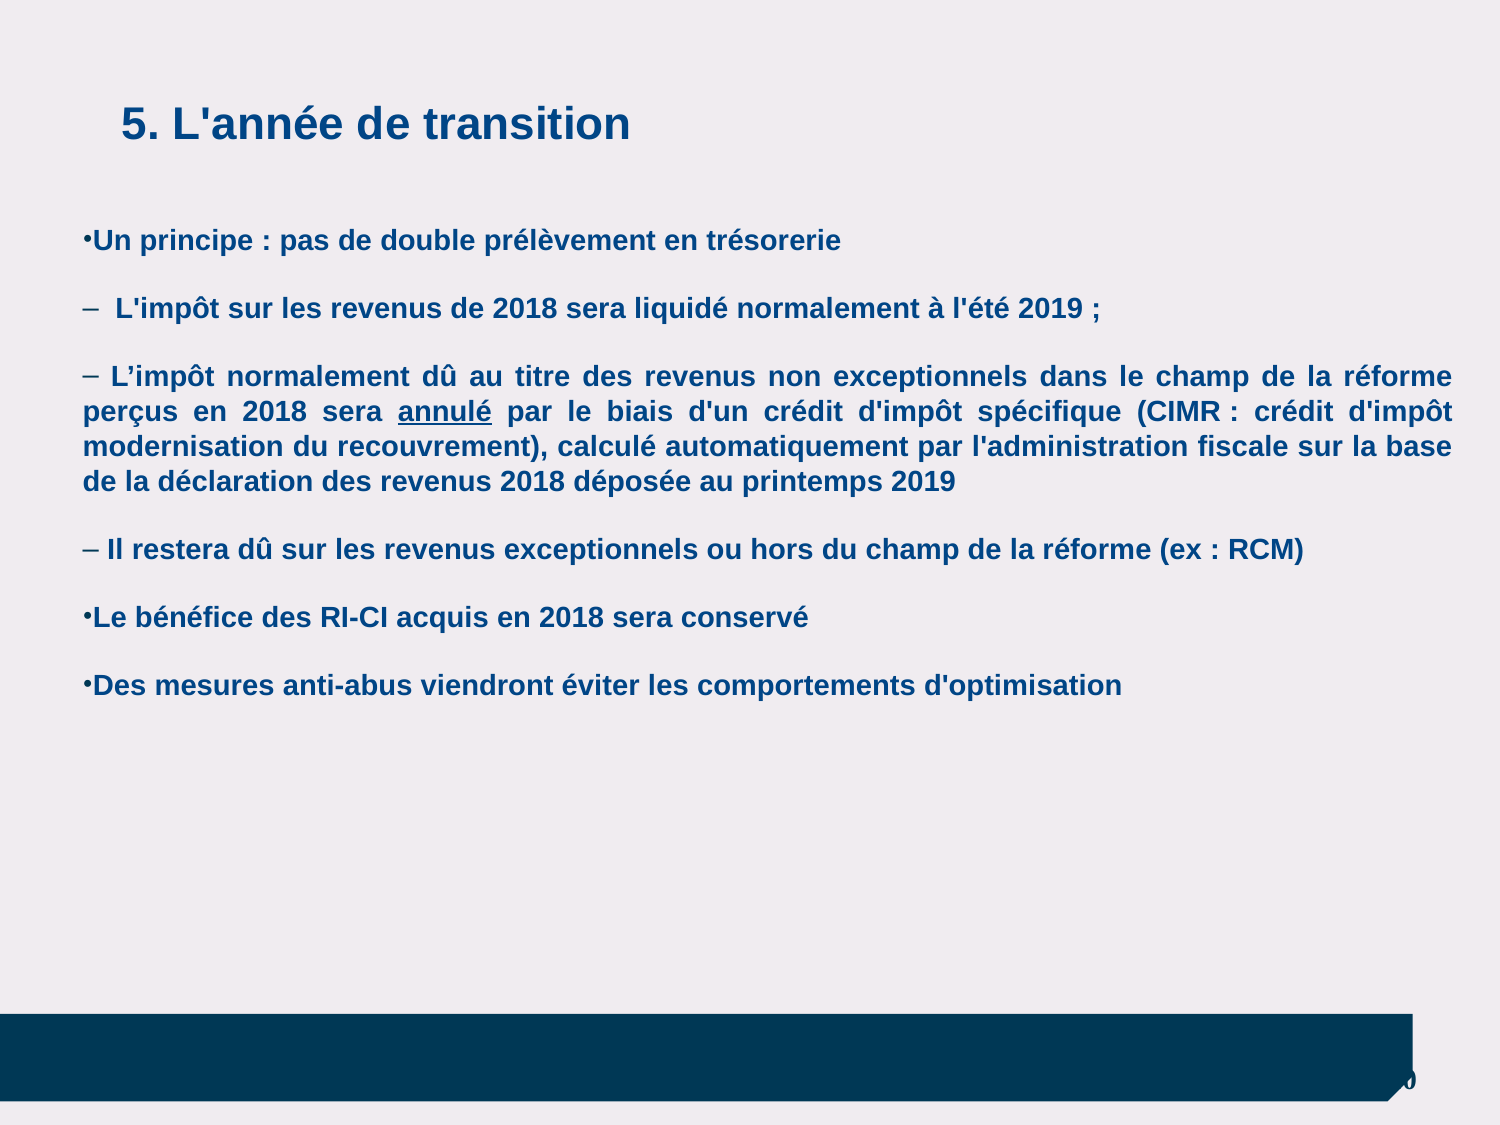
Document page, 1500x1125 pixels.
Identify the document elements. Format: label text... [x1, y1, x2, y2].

list Un principe : pas de double prélèvement en trésorerie L'impôt sur les revenus de 2018 sera liquidé normalement à l'été 2019 ; L’impôt normalement dû au titre des revenus non exceptionnels dans le champ de la réforme perçus en 2018 sera annulé par le biais d'un crédit d'impôt spécifique (CIMR : crédit d'impôt modernisation du recouvrement), calculé automatiquement par l'administration fiscale sur la base de la déclaration des revenus 2018 déposée au printemps 2019 Il restera dû sur les revenus exceptionnels ou hors du champ de la réforme (ex : RCM) Le bénéfice des RI-CI acquis en 2018 sera conservé Des mesures anti-abus viendront éviter les comportements d'optimisation [82, 221, 1465, 981]
text_box [0, 1013, 1413, 1102]
title 5. L'année de transition [121, 68, 1438, 180]
